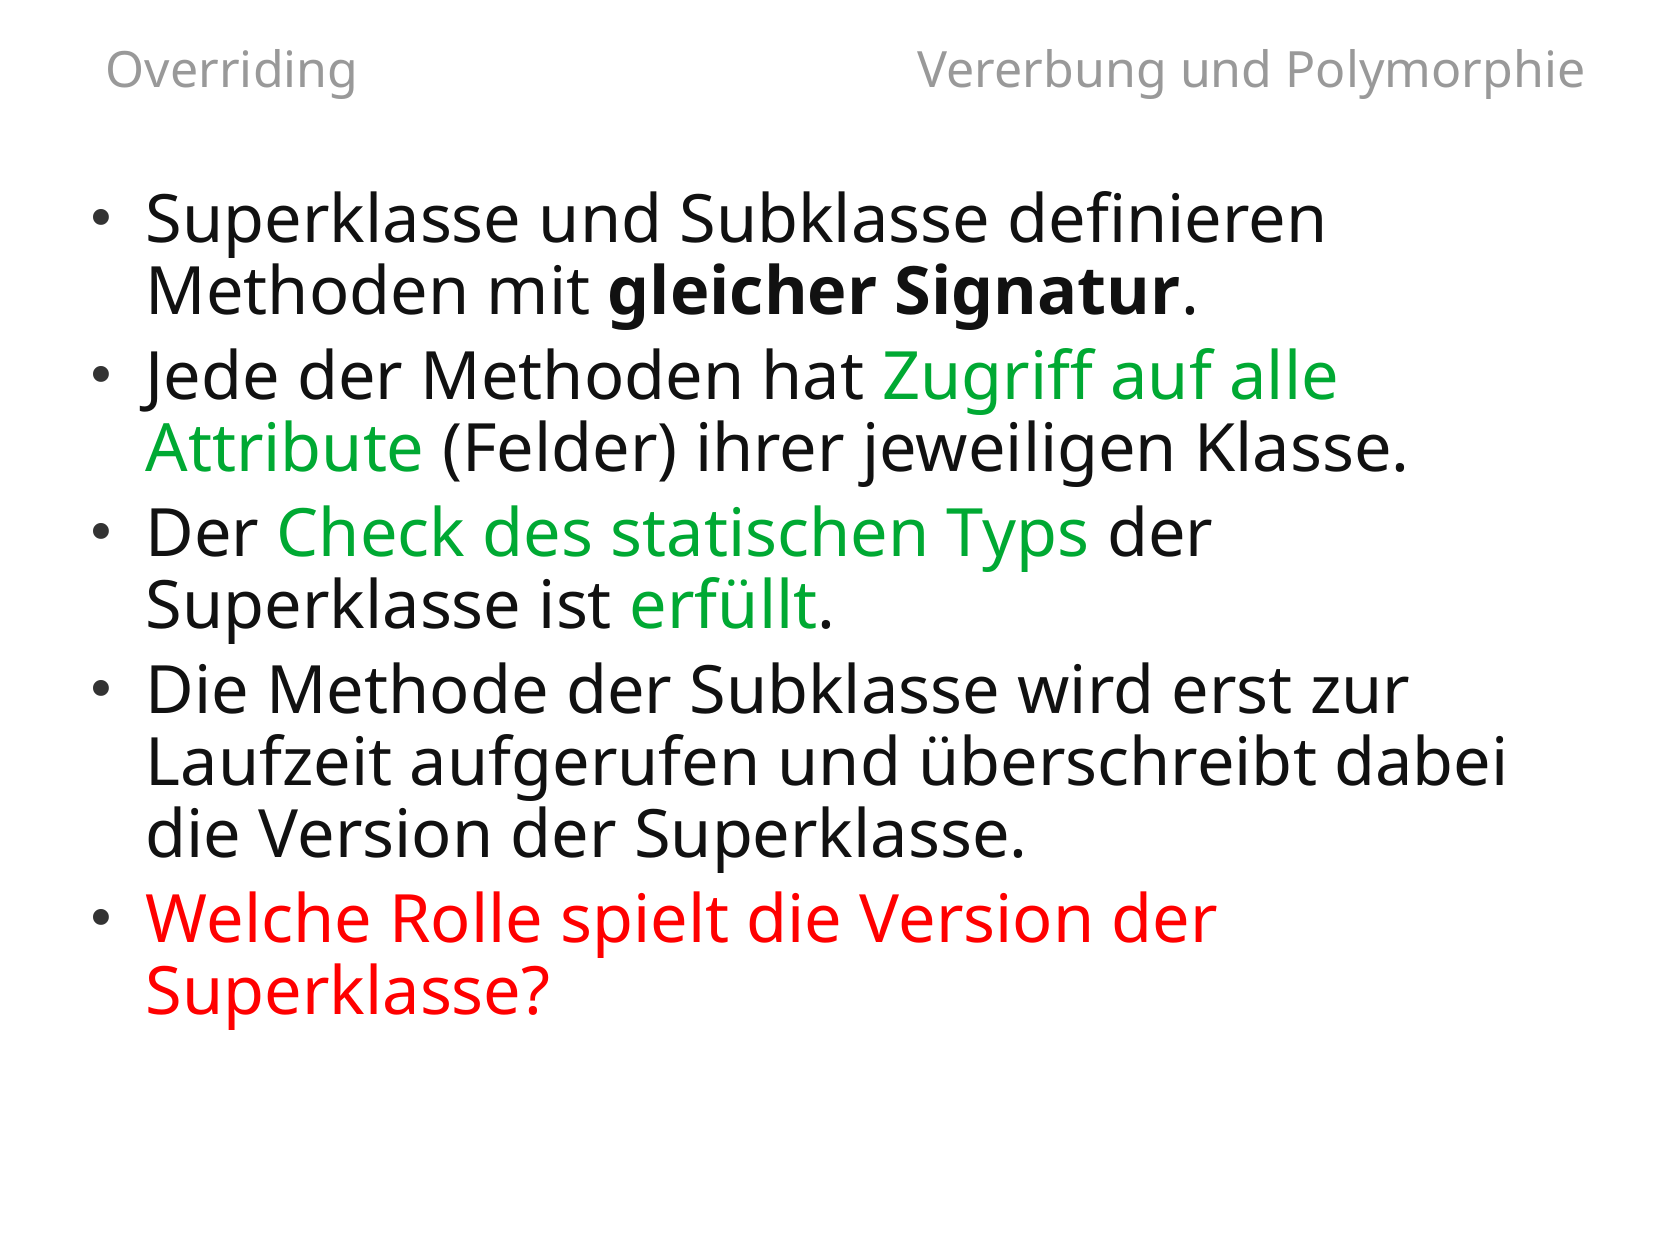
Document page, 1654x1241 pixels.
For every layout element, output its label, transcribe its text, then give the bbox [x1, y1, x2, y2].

text_box Overriding Vererbung und Polymorphie [59, 29, 1625, 119]
list Superklasse und Subklasse definieren Methoden mit gleicher Signatur. Jede der Methoden hat Zugriff auf alle Attribute (Felder) ihrer jeweiligen Klasse. Der Check des statischen Typs der Superklasse ist erfüllt. Die Methode der Subklasse wird erst zur Laufzeit aufgerufen und überschreibt dabei die Version der Superklasse. Welche Rolle spielt die Version der Superklasse? [74, 177, 1565, 928]
